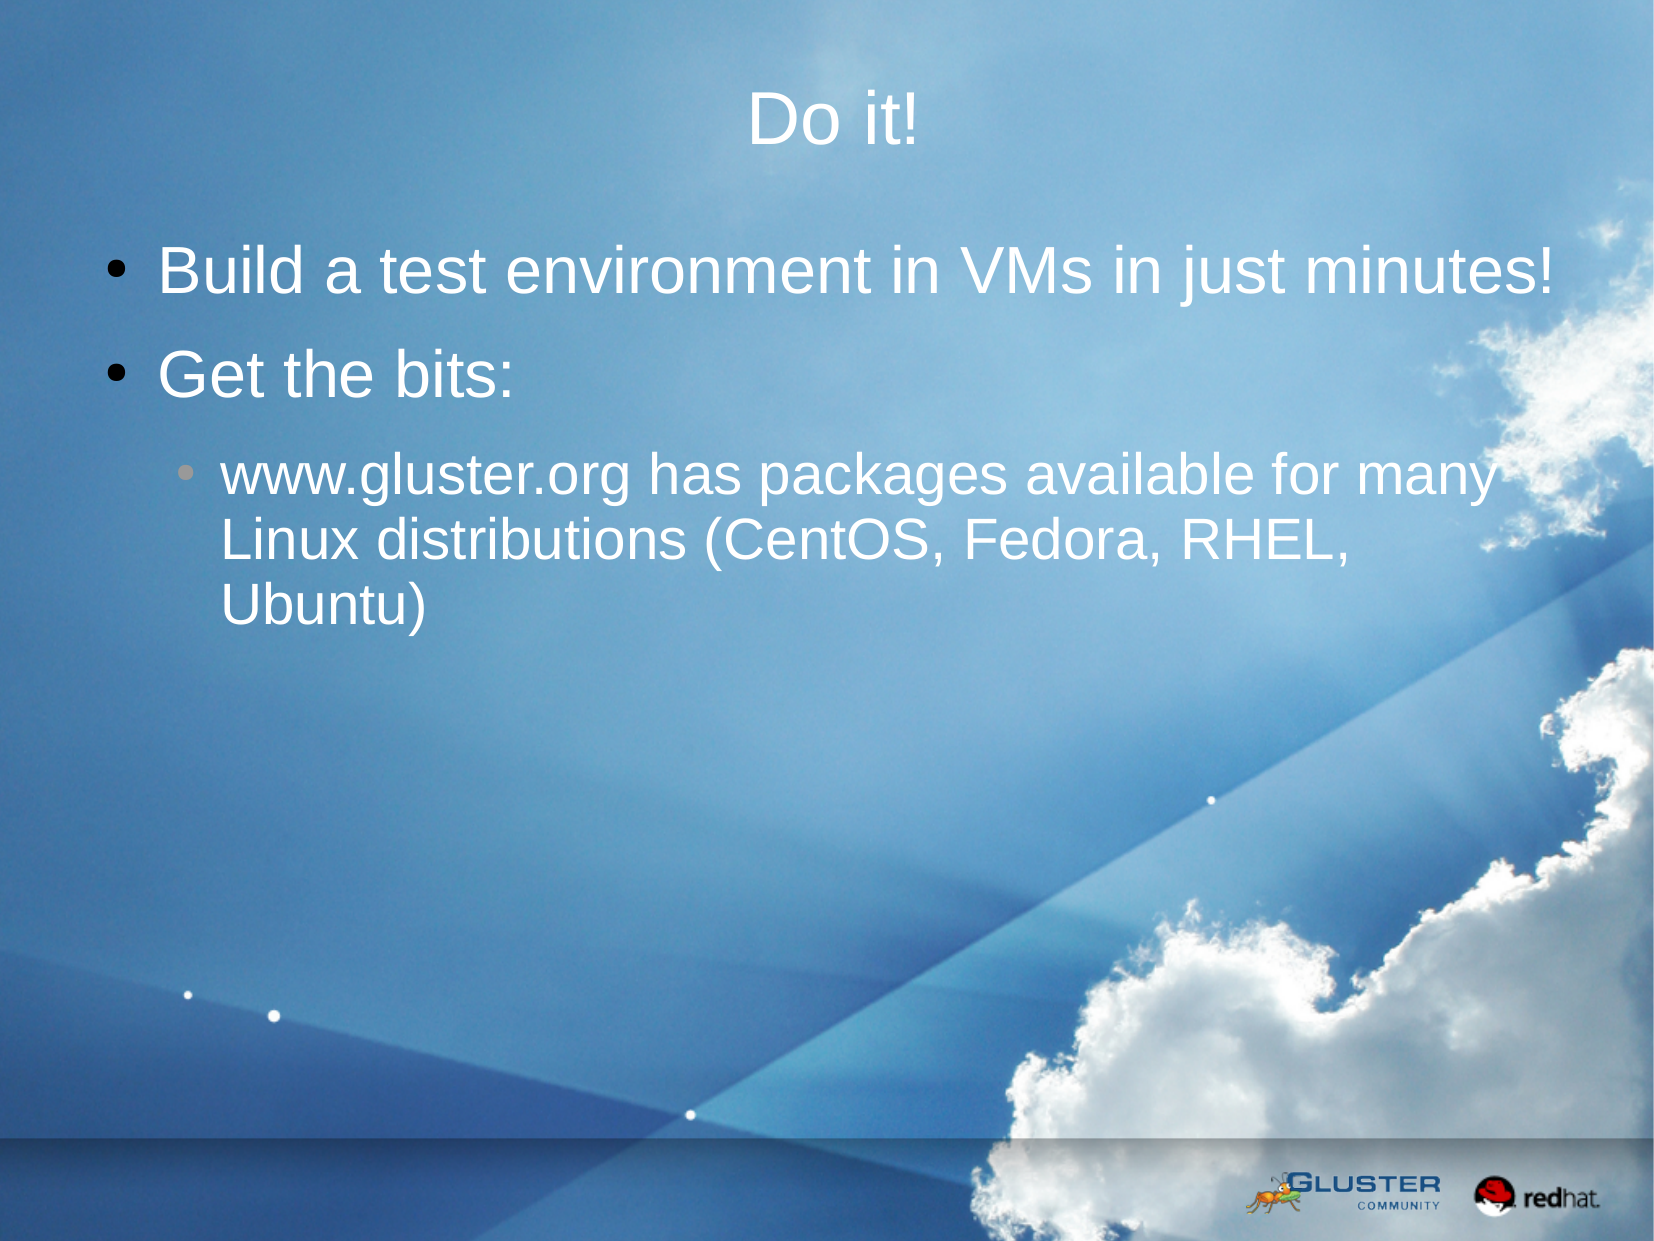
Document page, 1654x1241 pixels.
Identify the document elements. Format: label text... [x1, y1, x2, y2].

title Do it! [90, 15, 1579, 223]
picture [0, 0, 1654, 1241]
list Build a test environment in VMs in just minutes! Get the bits: www.gluster.org has packages available for many Linux distributions (CentOS, Fedora, RHEL, Ubuntu) [86, 232, 1576, 1241]
